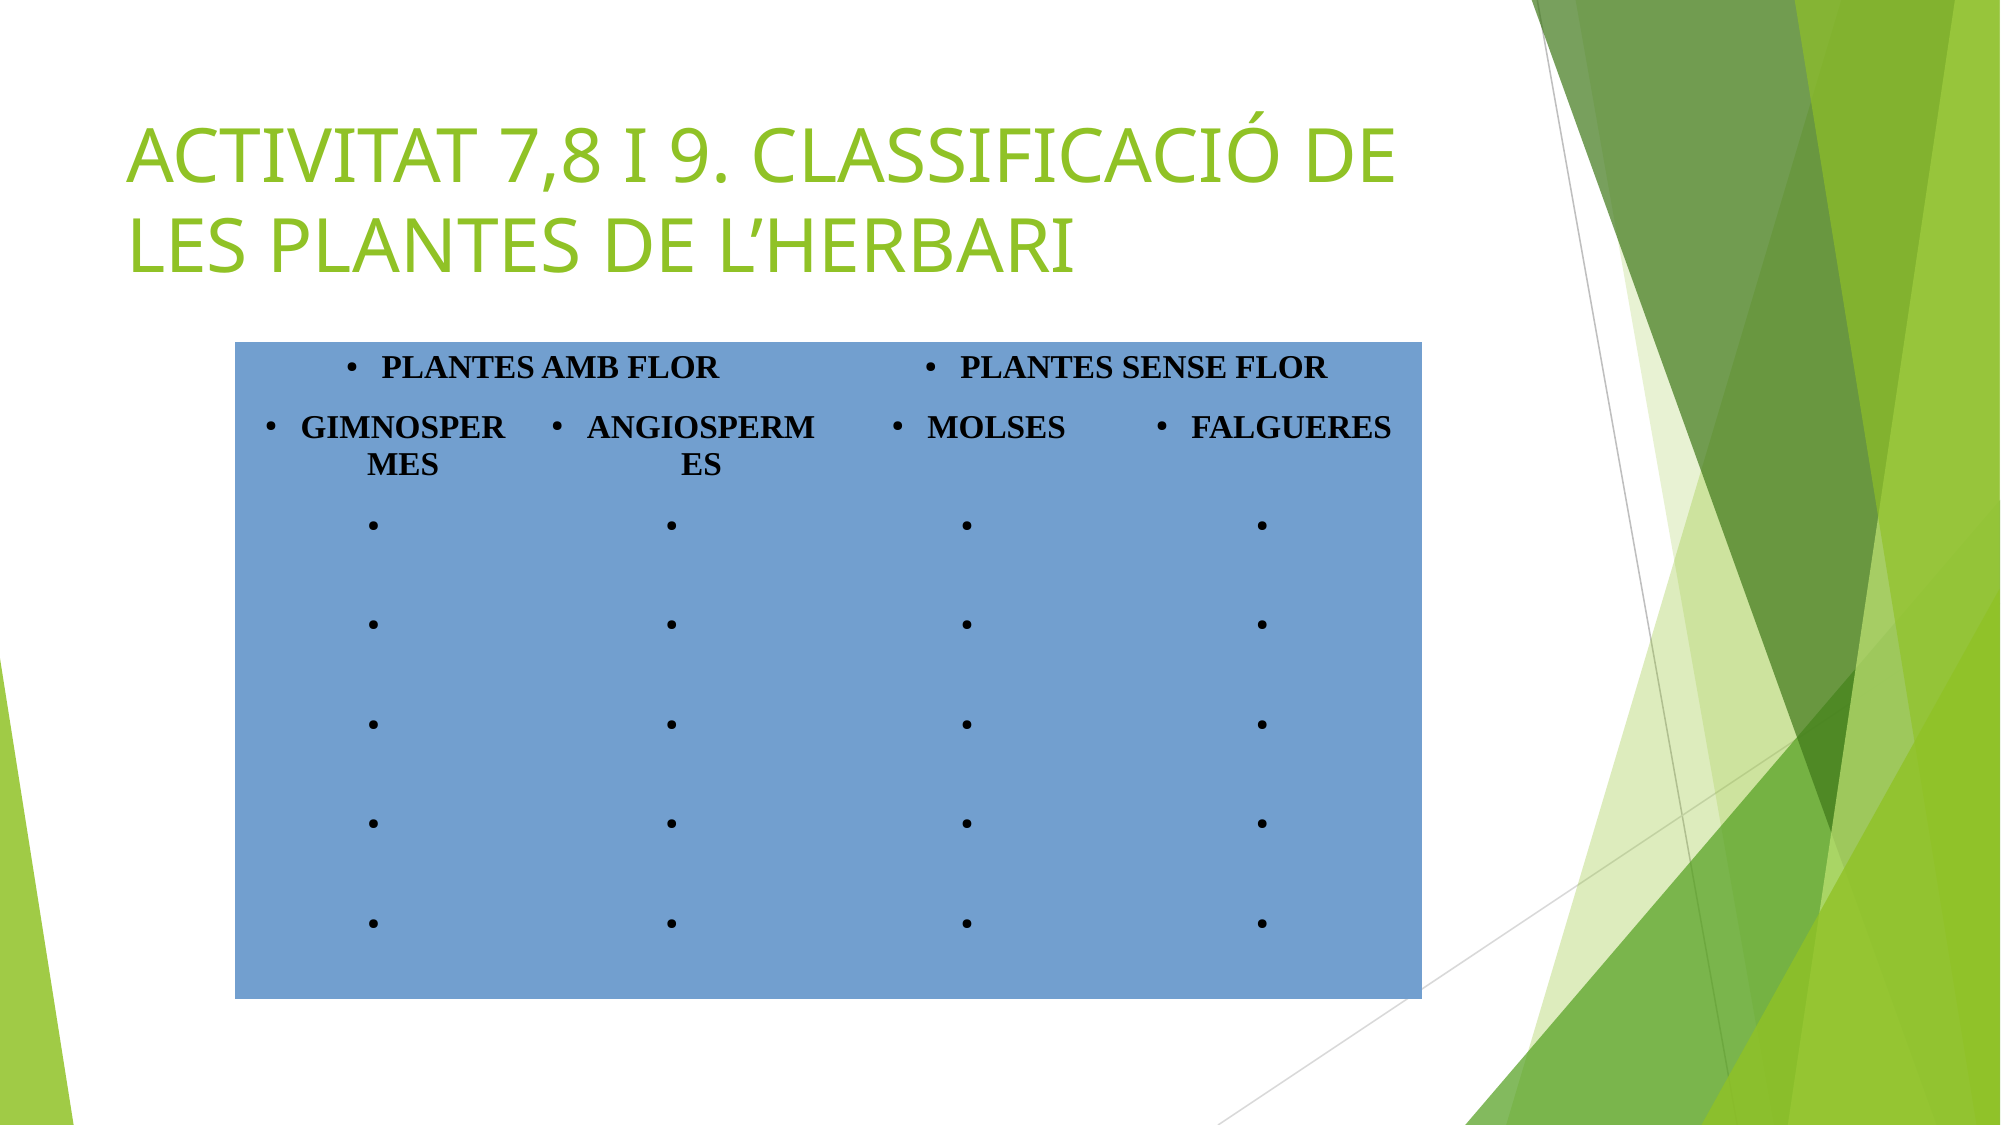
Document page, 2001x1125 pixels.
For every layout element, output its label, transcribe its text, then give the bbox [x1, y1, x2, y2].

table_cell [1127, 700, 1422, 800]
table_cell [235, 501, 536, 600]
table_cell [831, 700, 1127, 800]
table_cell [536, 700, 831, 800]
table_cell [1127, 501, 1422, 600]
table_cell [235, 800, 536, 899]
table_cell [235, 700, 536, 800]
table_header PLANTES SENSE FLOR [831, 342, 1422, 401]
table_header PLANTES AMB FLOR [235, 342, 831, 401]
table_cell [235, 600, 536, 700]
table_cell FALGUERES [1127, 401, 1422, 501]
table_cell [536, 800, 831, 899]
table_cell [831, 800, 1127, 899]
table_cell [831, 501, 1127, 600]
table_cell [536, 600, 831, 700]
title ACTIVITAT 7,8 I 9. CLASSIFICACIÓ DE LES PLANTES DE L’HERBARI [111, 99, 1522, 317]
table_cell [831, 600, 1127, 700]
table_cell [1127, 600, 1422, 700]
table_cell [1127, 800, 1422, 899]
table_cell [1127, 899, 1422, 999]
table_cell [536, 501, 831, 600]
table_cell GIMNOSPERMES [235, 401, 536, 501]
table_cell [831, 899, 1127, 999]
table_cell [235, 899, 536, 999]
table_cell MOLSES [831, 401, 1127, 501]
table_cell [536, 899, 831, 999]
table_cell ANGIOSPERMES [536, 401, 831, 501]
